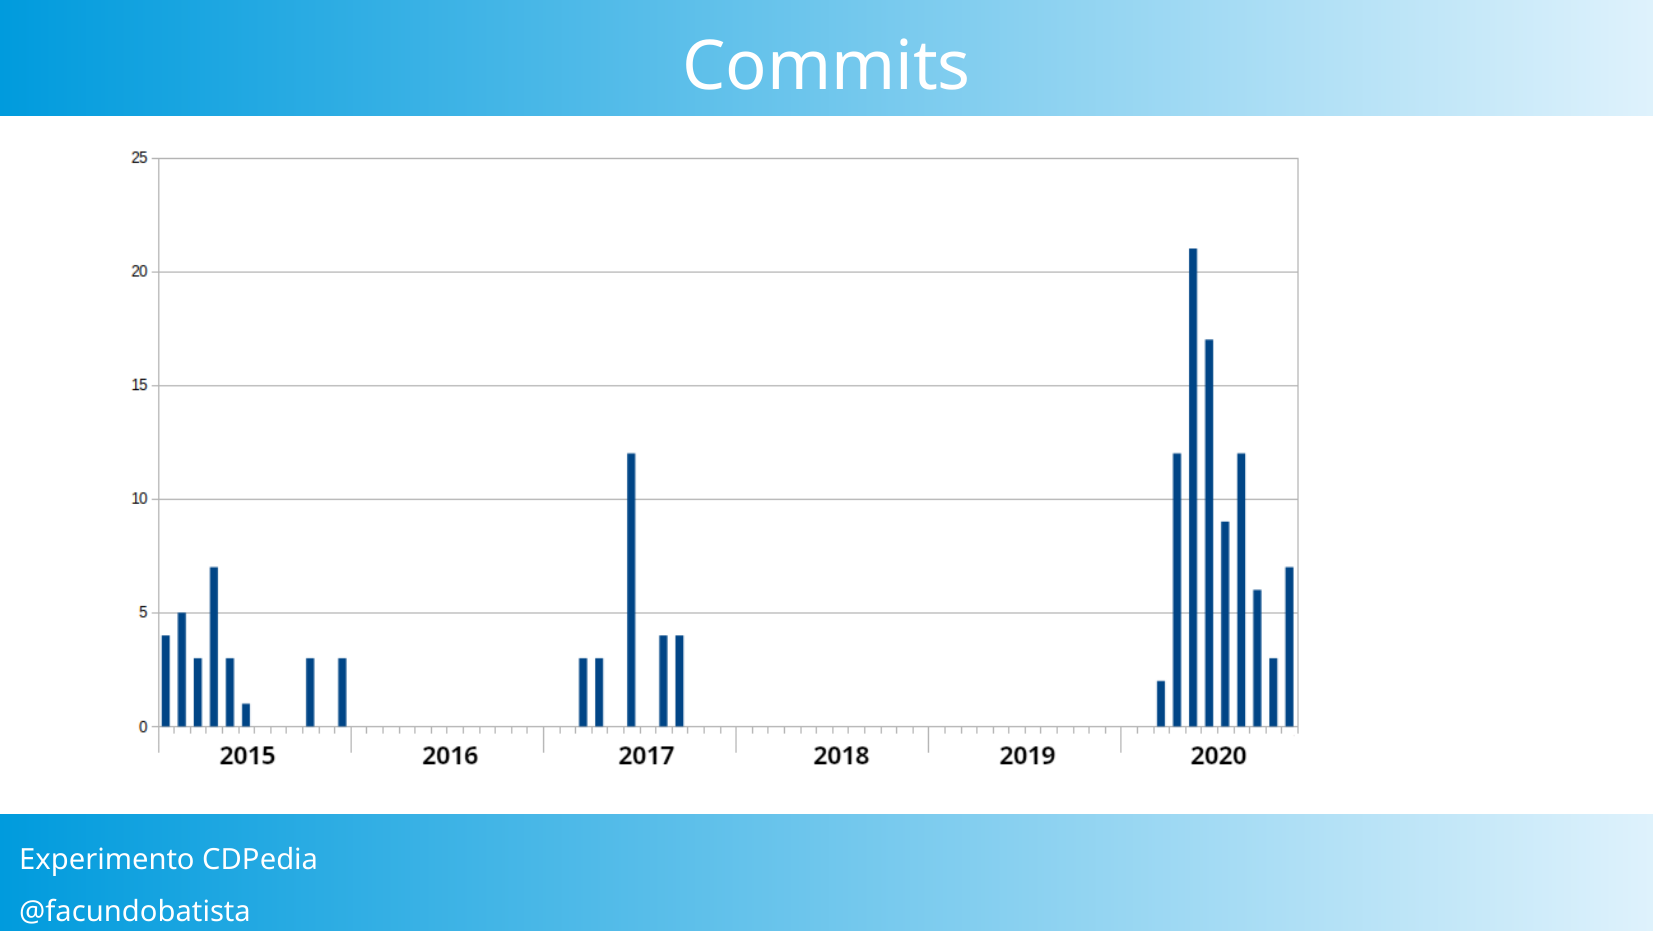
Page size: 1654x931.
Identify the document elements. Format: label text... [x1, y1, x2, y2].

title Commits [82, 23, 1571, 103]
picture [136, 869, 142, 930]
picture [129, 814, 134, 907]
picture [106, 135, 1323, 804]
